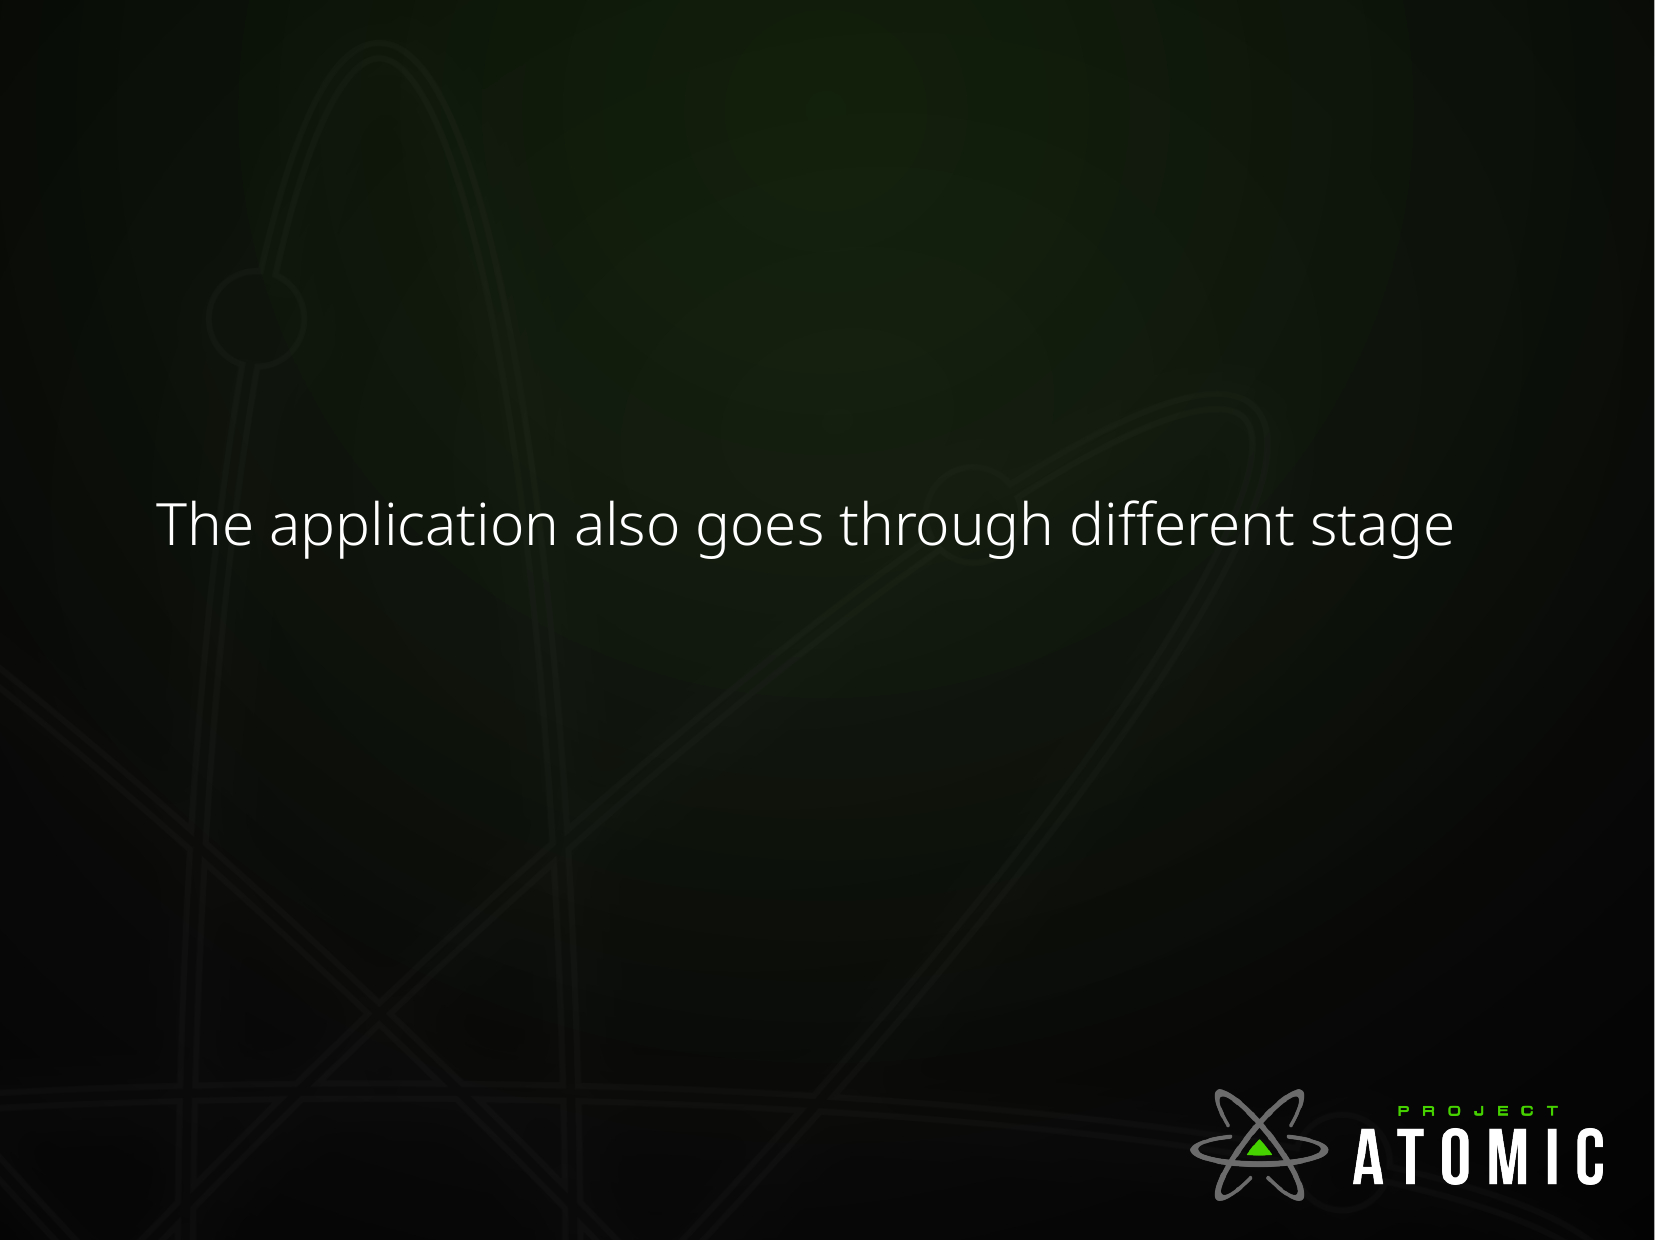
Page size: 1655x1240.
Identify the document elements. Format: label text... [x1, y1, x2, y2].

picture [0, 0, 1654, 1240]
subtitle The application also goes through different stage [75, 435, 1538, 611]
